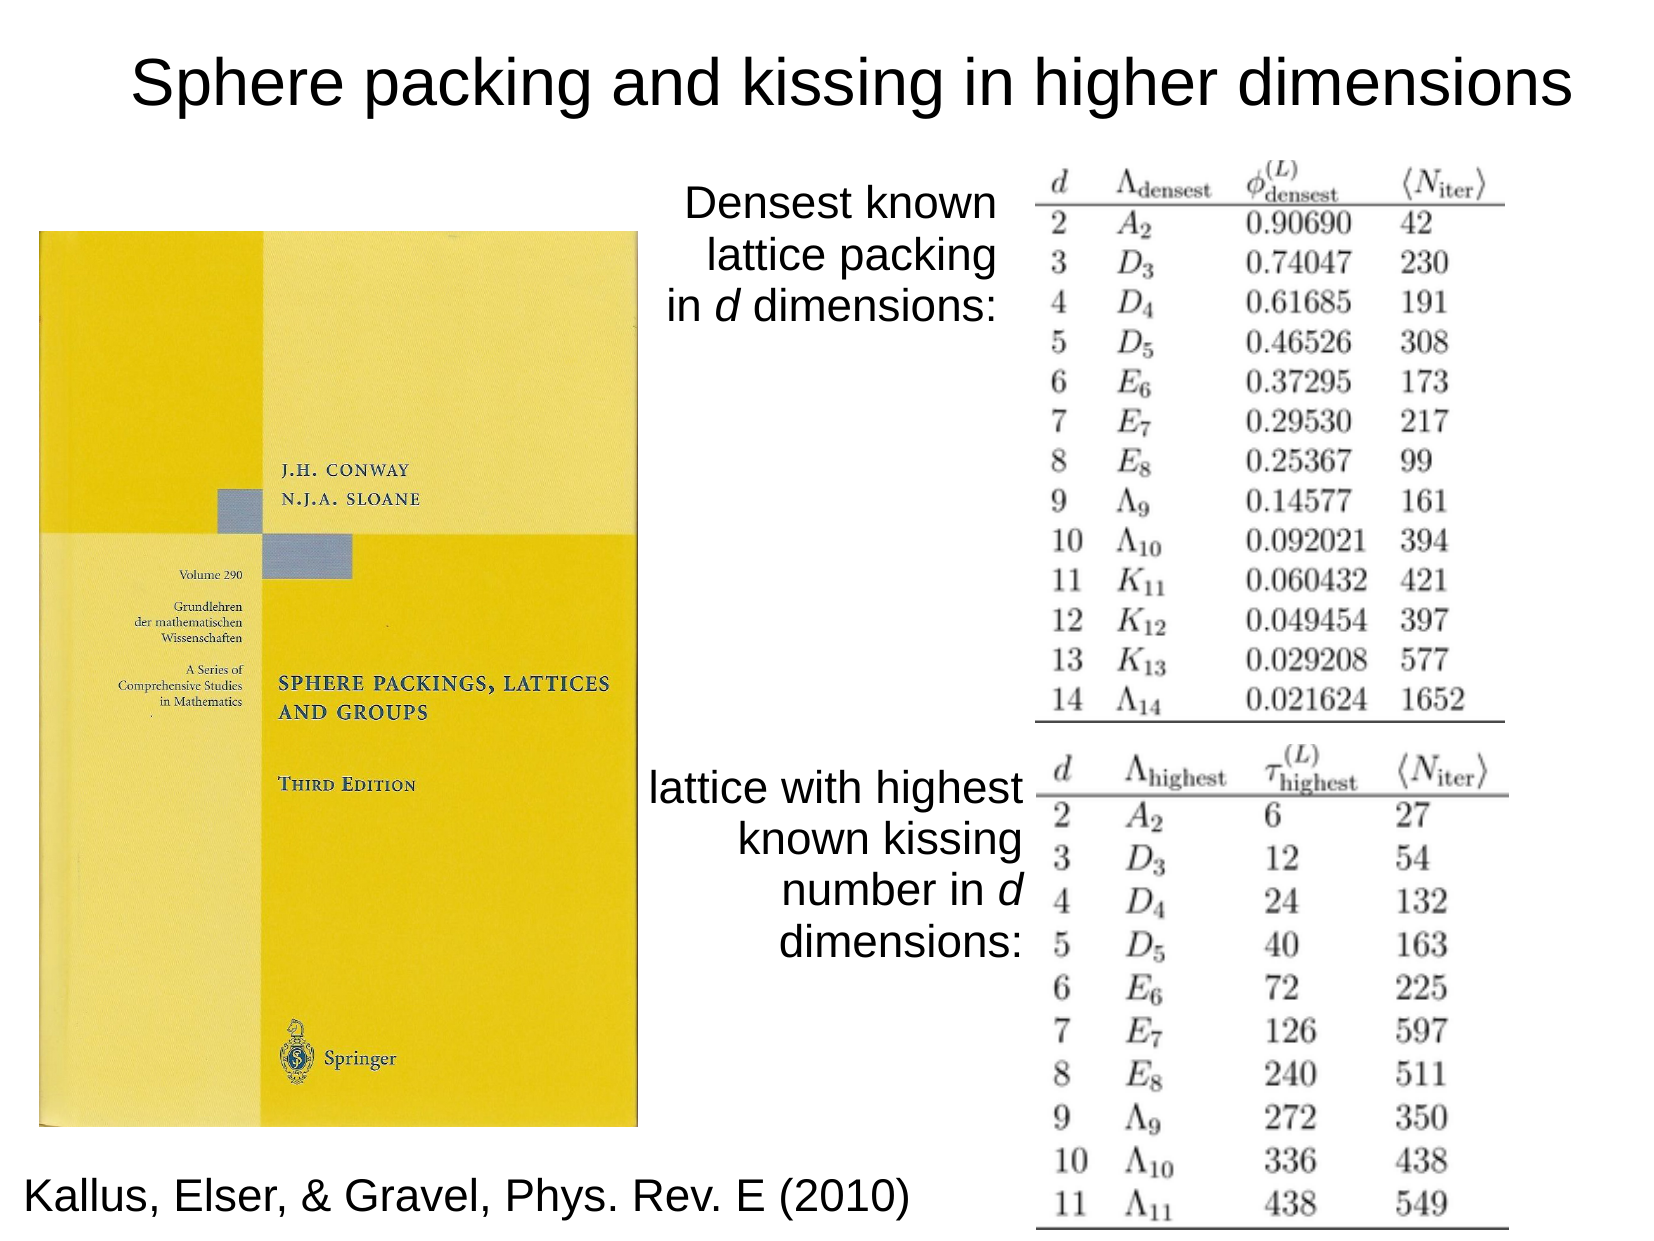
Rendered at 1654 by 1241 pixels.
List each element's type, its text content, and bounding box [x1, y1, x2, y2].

text_box lattice with highest known kissing number in d dimensions: [633, 754, 1039, 975]
picture [1035, 160, 1505, 723]
text_box Kallus, Elser, & Gravel, Phys. Rev. E (2010) [8, 1162, 940, 1229]
picture [39, 231, 638, 1127]
picture [1036, 744, 1509, 1230]
text_box Sphere packing and kissing in higher dimensions [116, 37, 1601, 128]
text_box Densest known lattice packing in d dimensions: [651, 169, 1013, 339]
